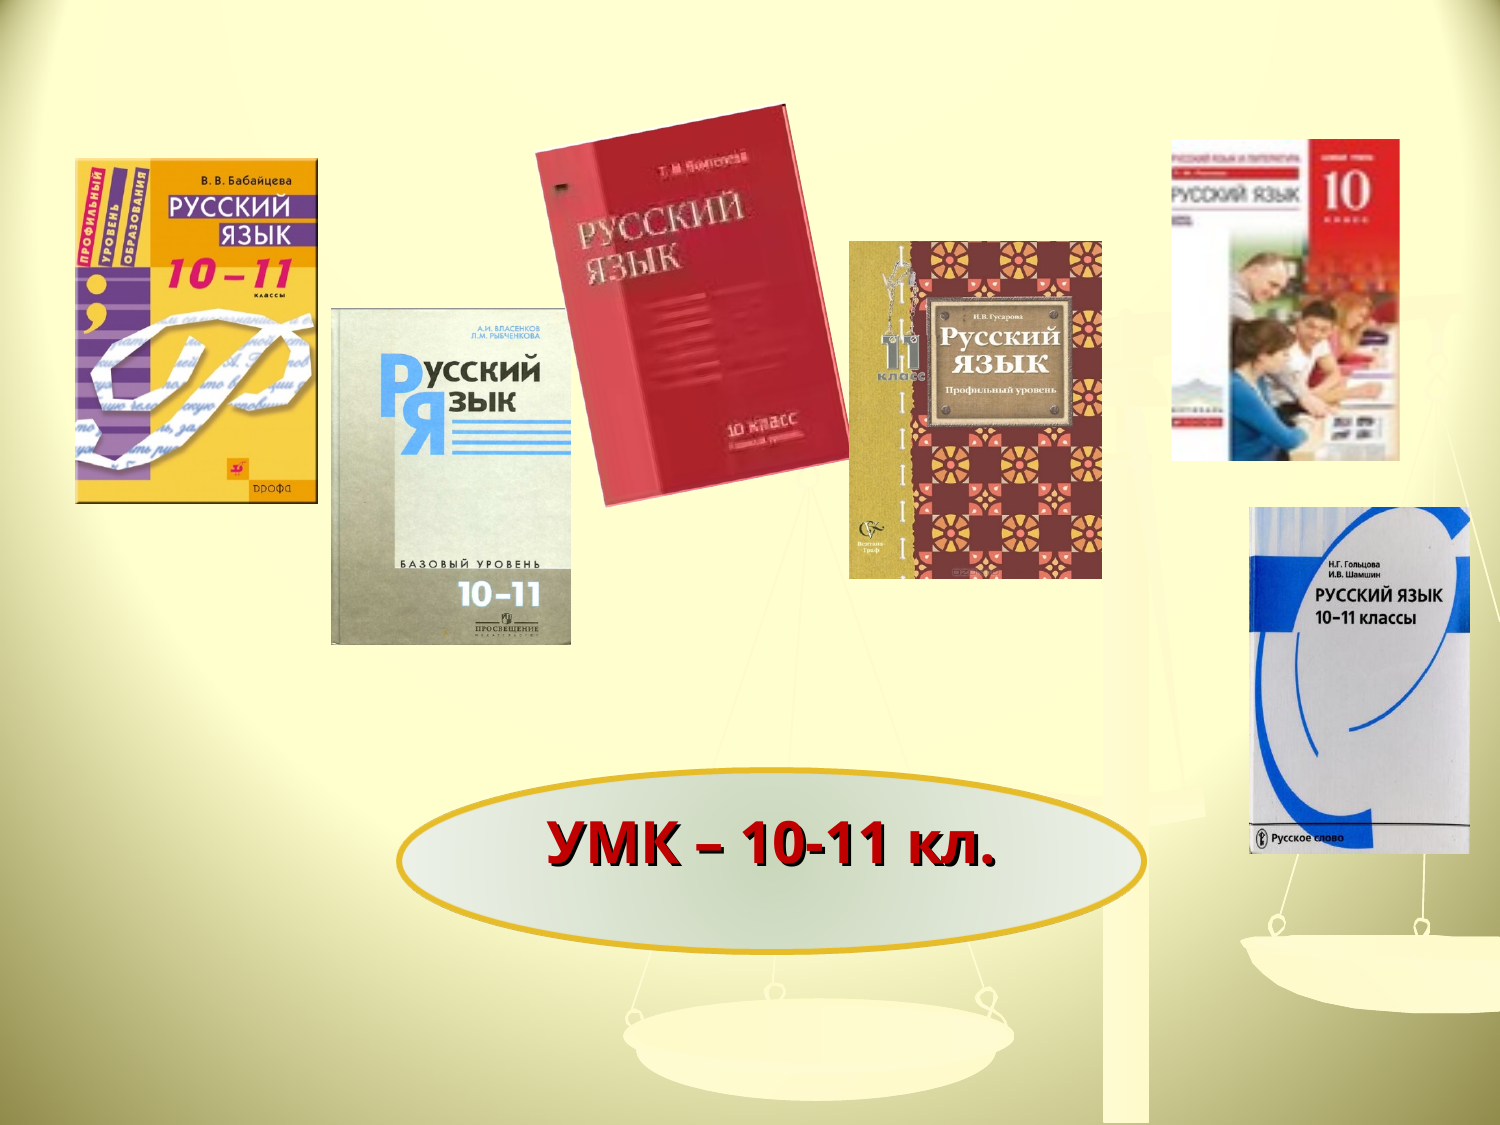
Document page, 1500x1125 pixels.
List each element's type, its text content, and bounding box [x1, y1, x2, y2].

picture [1416, 922, 1427, 935]
picture [0, 0, 1500, 1125]
picture [1272, 919, 1284, 933]
text_box УМК – 10-11 кл. [508, 797, 1034, 926]
